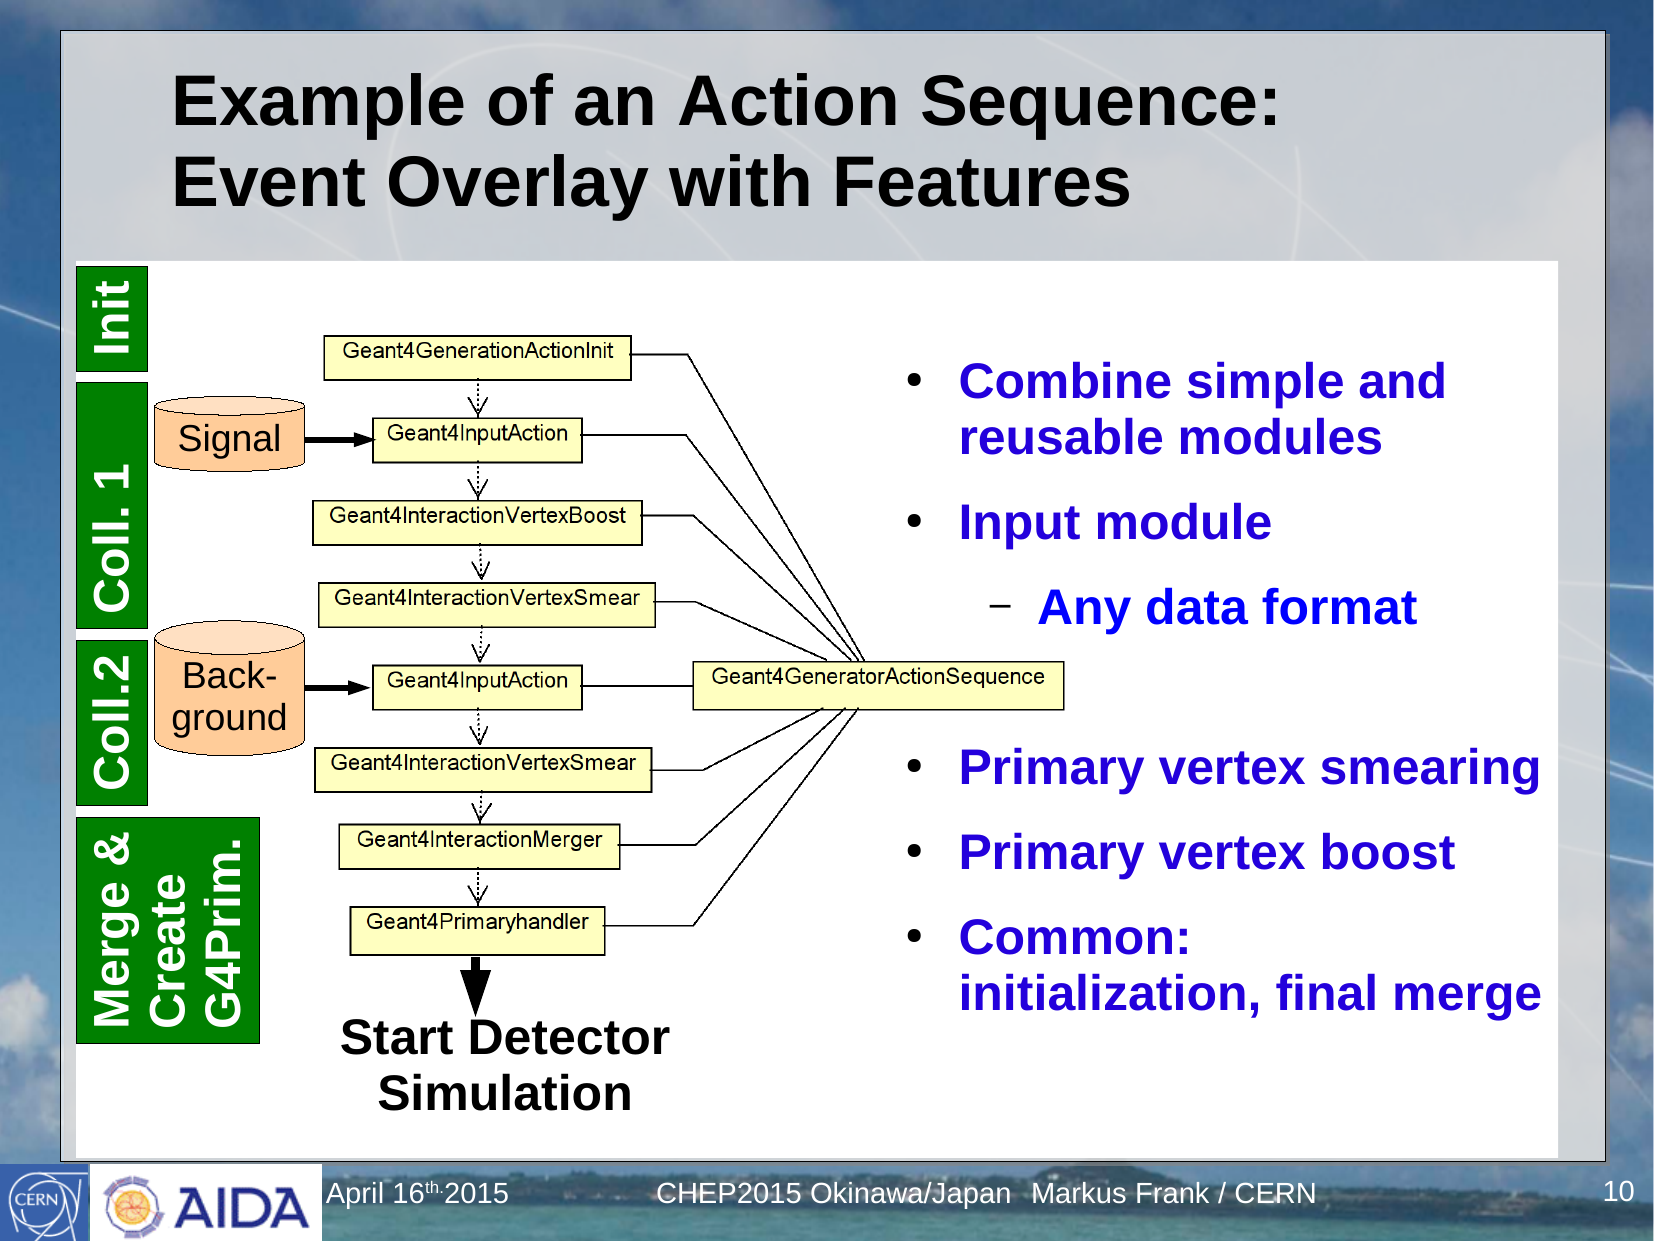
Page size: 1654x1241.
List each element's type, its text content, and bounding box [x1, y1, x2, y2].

text_box Coll. 1 [76, 382, 148, 629]
list Combine simple and reusable modules Input module Any data format Primary vertex smearing Primary vertex boost Common: initialization, final merge [887, 353, 1567, 1073]
text_box Signal [154, 407, 305, 472]
text_box Merge & Create G4Prim. [76, 817, 260, 1044]
text_box Start Detector Simulation [325, 1001, 686, 1130]
title Example of an Action Sequence: Event Overlay with Features [171, 37, 1625, 245]
text_box Coll.2 [76, 640, 148, 806]
text_box [76, 260, 1559, 1158]
text_box Init [76, 266, 148, 372]
text_box Back- ground [154, 639, 305, 756]
picture [0, 0, 1654, 1241]
